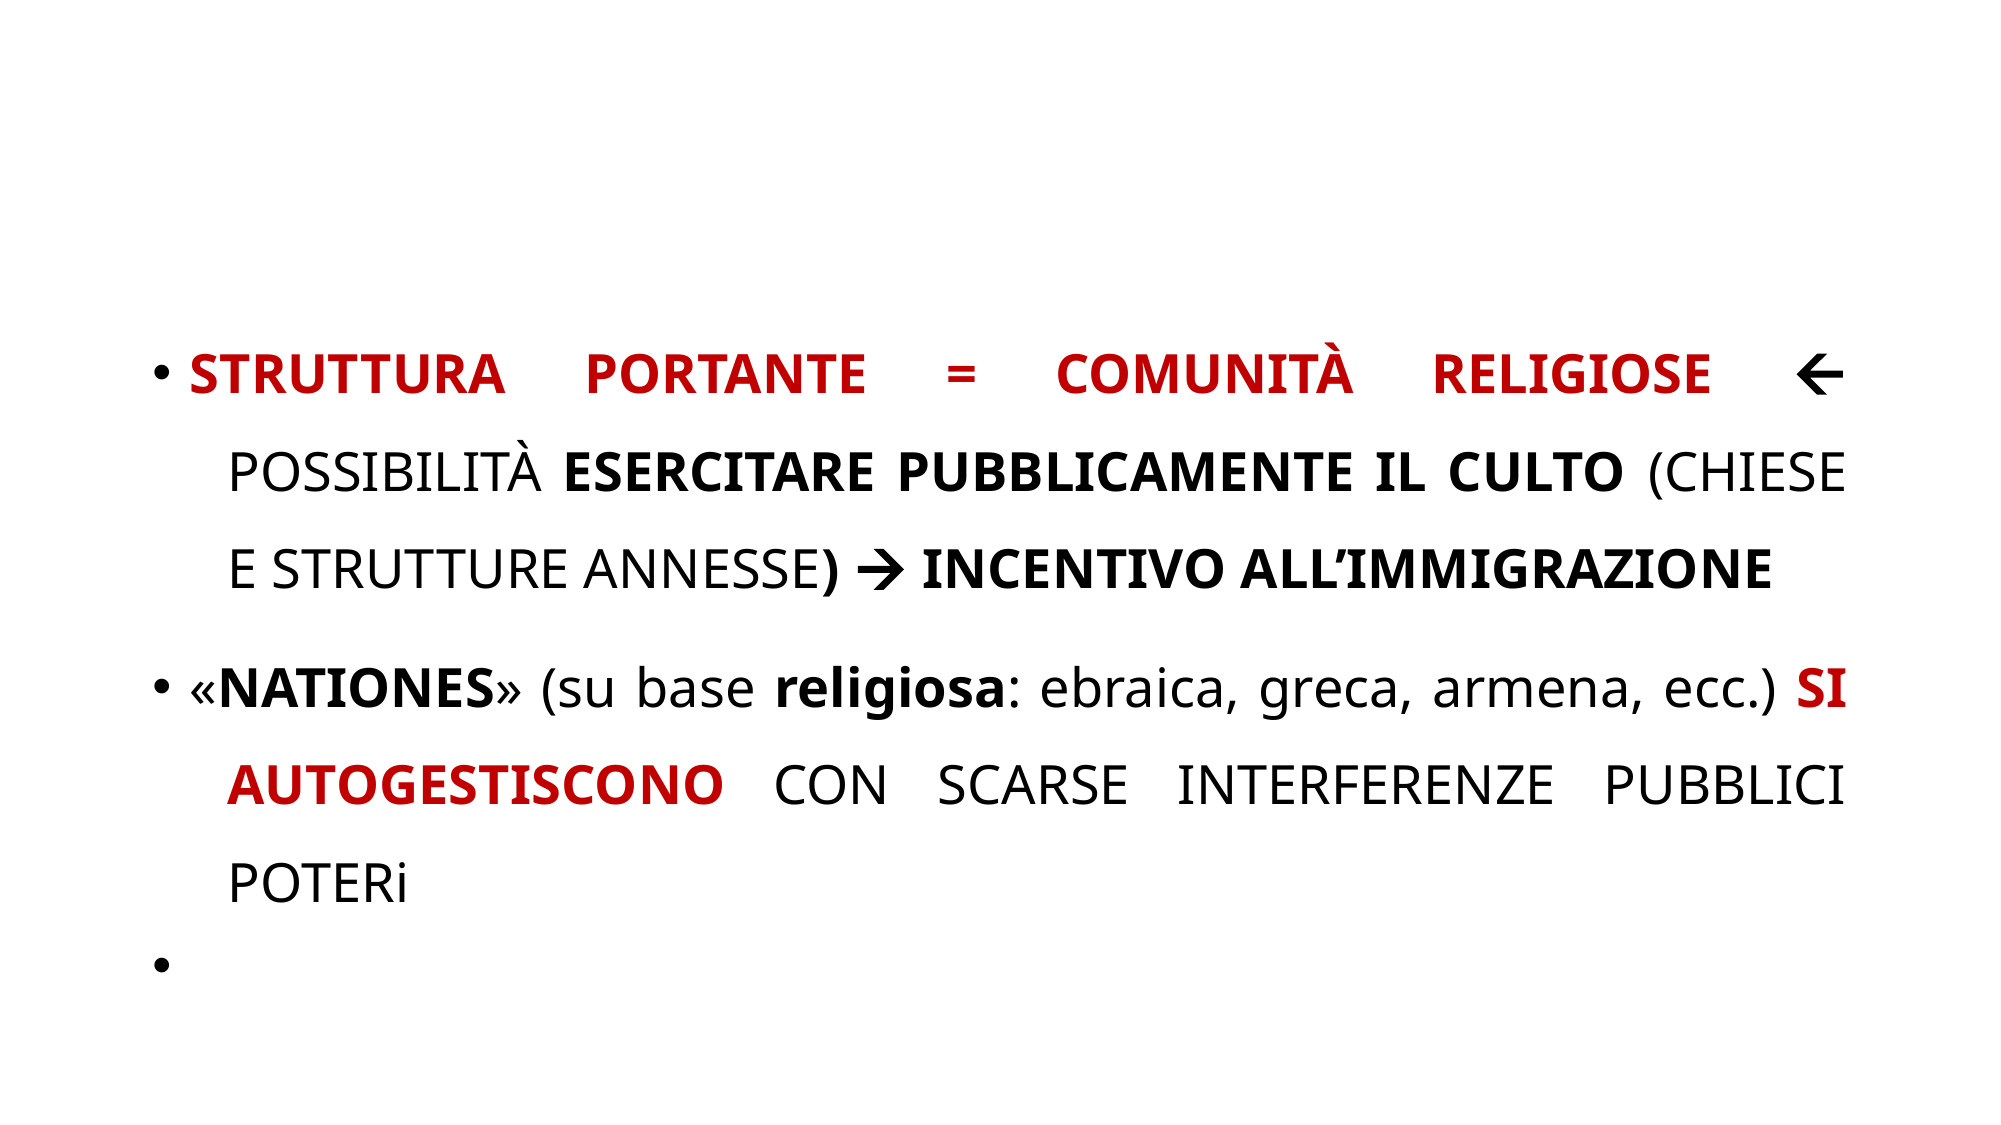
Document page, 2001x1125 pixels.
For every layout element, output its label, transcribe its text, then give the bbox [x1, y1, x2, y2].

list STRUTTURA PORTANTE = COMUNITÀ RELIGIOSE  POSSIBILITÀ ESERCITARE PUBBLICAMENTE IL CULTO (CHIESE E STRUTTURE ANNESSE)  INCENTIVO ALL’IMMIGRAZIONE «NATIONES» (su base religiosa: ebraica, greca, armena, ecc.) SI AUTOGESTISCONO CON SCARSE INTERFERENZE PUBBLICI POTERi [137, 299, 1863, 1014]
